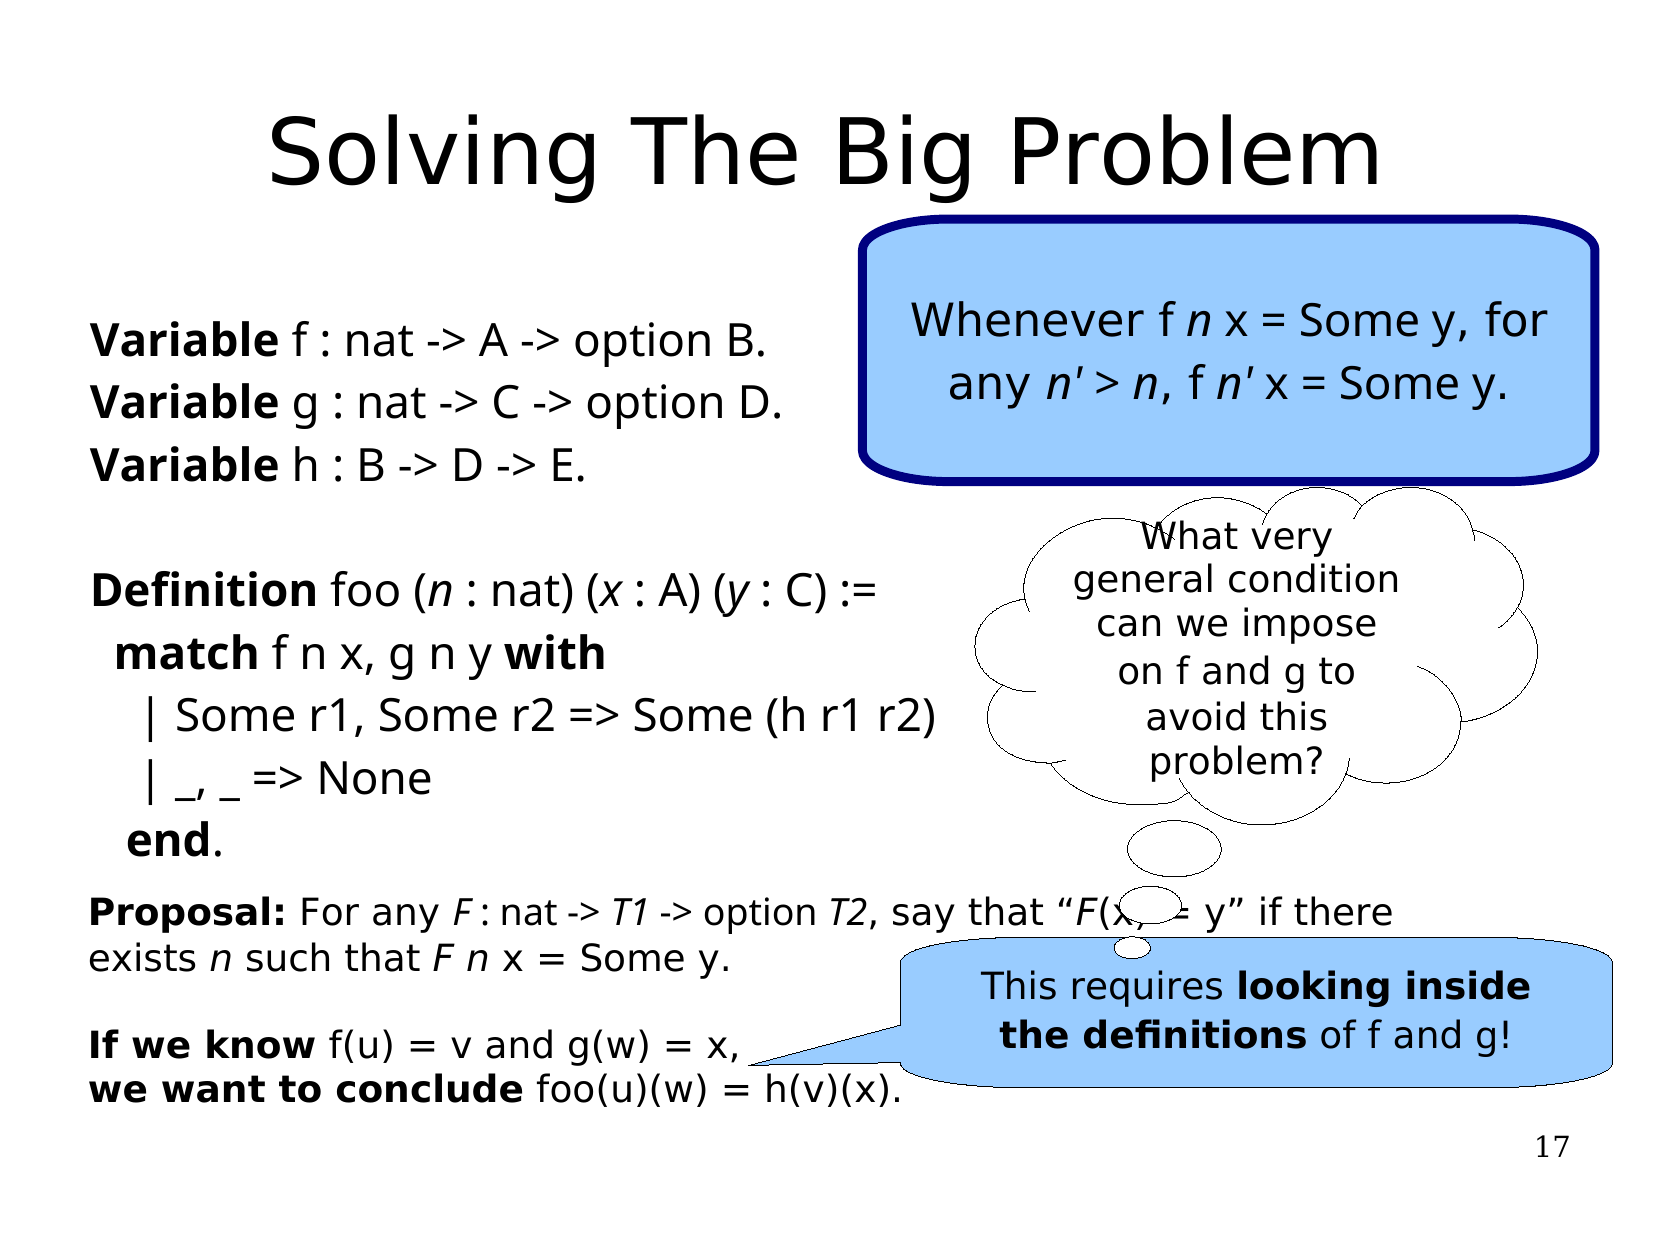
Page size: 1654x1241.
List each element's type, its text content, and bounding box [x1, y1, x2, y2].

text_box What very general condition can we impose on f and g to avoid this problem? [1127, 820, 1222, 877]
text_box What very general condition can we impose on f and g to avoid this problem? [1119, 886, 1182, 924]
text_box Proposal: For any F : nat -> T1 -> option T2, say that “F(x) = y” if there exists n such that F n x = Some y. If we know f(u) = v and g(w) = x, we want to conclude foo(u)(w) = h(v)(x). [73, 878, 1461, 1241]
text_box Variable f : nat -> A -> option B. Variable g : nat -> C -> option D. Variable h : B -> D -> E. Definition foo (n : nat) (x : A) (y : C) := match f n x, g n y with | Some r1, Some r2 => Some (h r1 r2) | _, _ => None end. [75, 300, 976, 877]
text_box This requires looking inside the definitions of f and g! [748, 937, 1613, 1088]
title Solving The Big Problem [82, 56, 1571, 250]
text_box What very general condition can we impose on f and g to avoid this problem? [974, 487, 1538, 825]
text_box Whenever f n x = Some y, for any n' > n, f n' x = Some y. [862, 219, 1595, 482]
